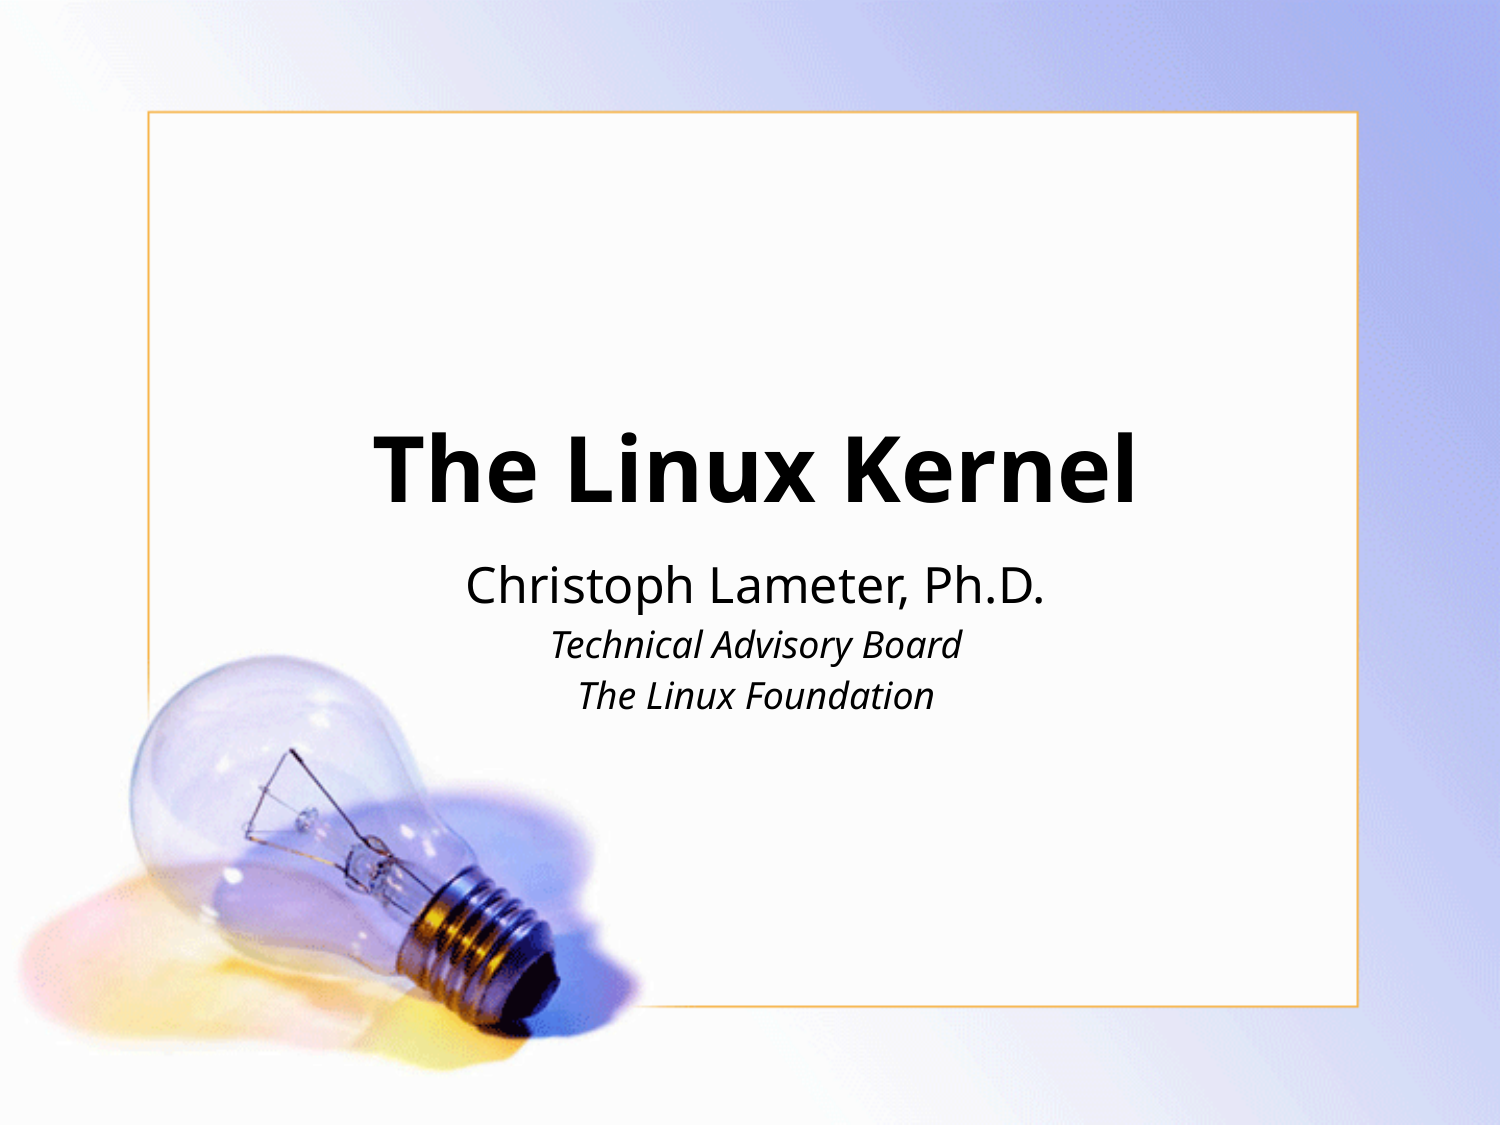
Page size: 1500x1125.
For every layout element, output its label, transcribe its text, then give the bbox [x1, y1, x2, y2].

picture [0, 0, 1500, 1125]
title The Linux Kernel [225, 224, 1288, 538]
text_box Christoph Lameter, Ph.D. Technical Advisory Board The Linux Foundation [225, 549, 1288, 763]
